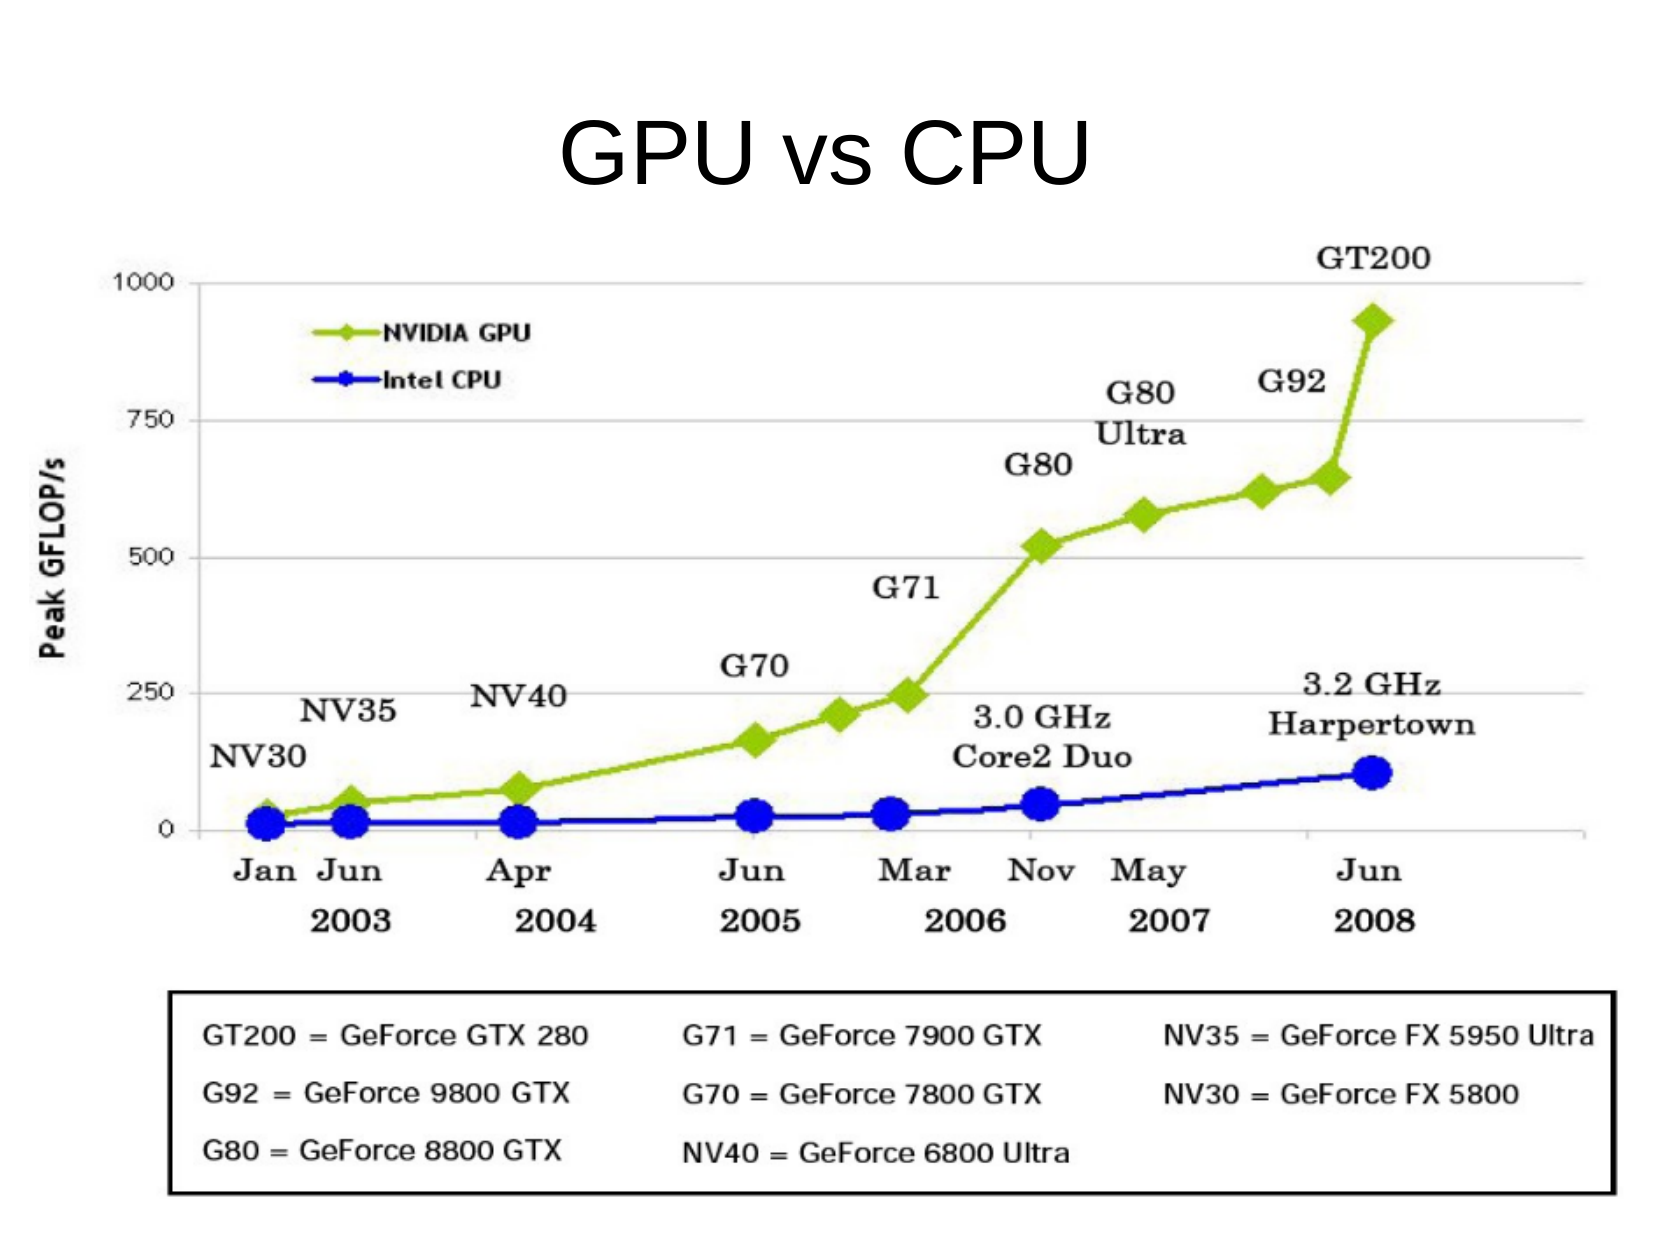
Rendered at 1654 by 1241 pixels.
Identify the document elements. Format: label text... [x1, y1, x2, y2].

picture [29, 242, 1632, 1207]
title GPU vs CPU [82, 49, 1571, 242]
